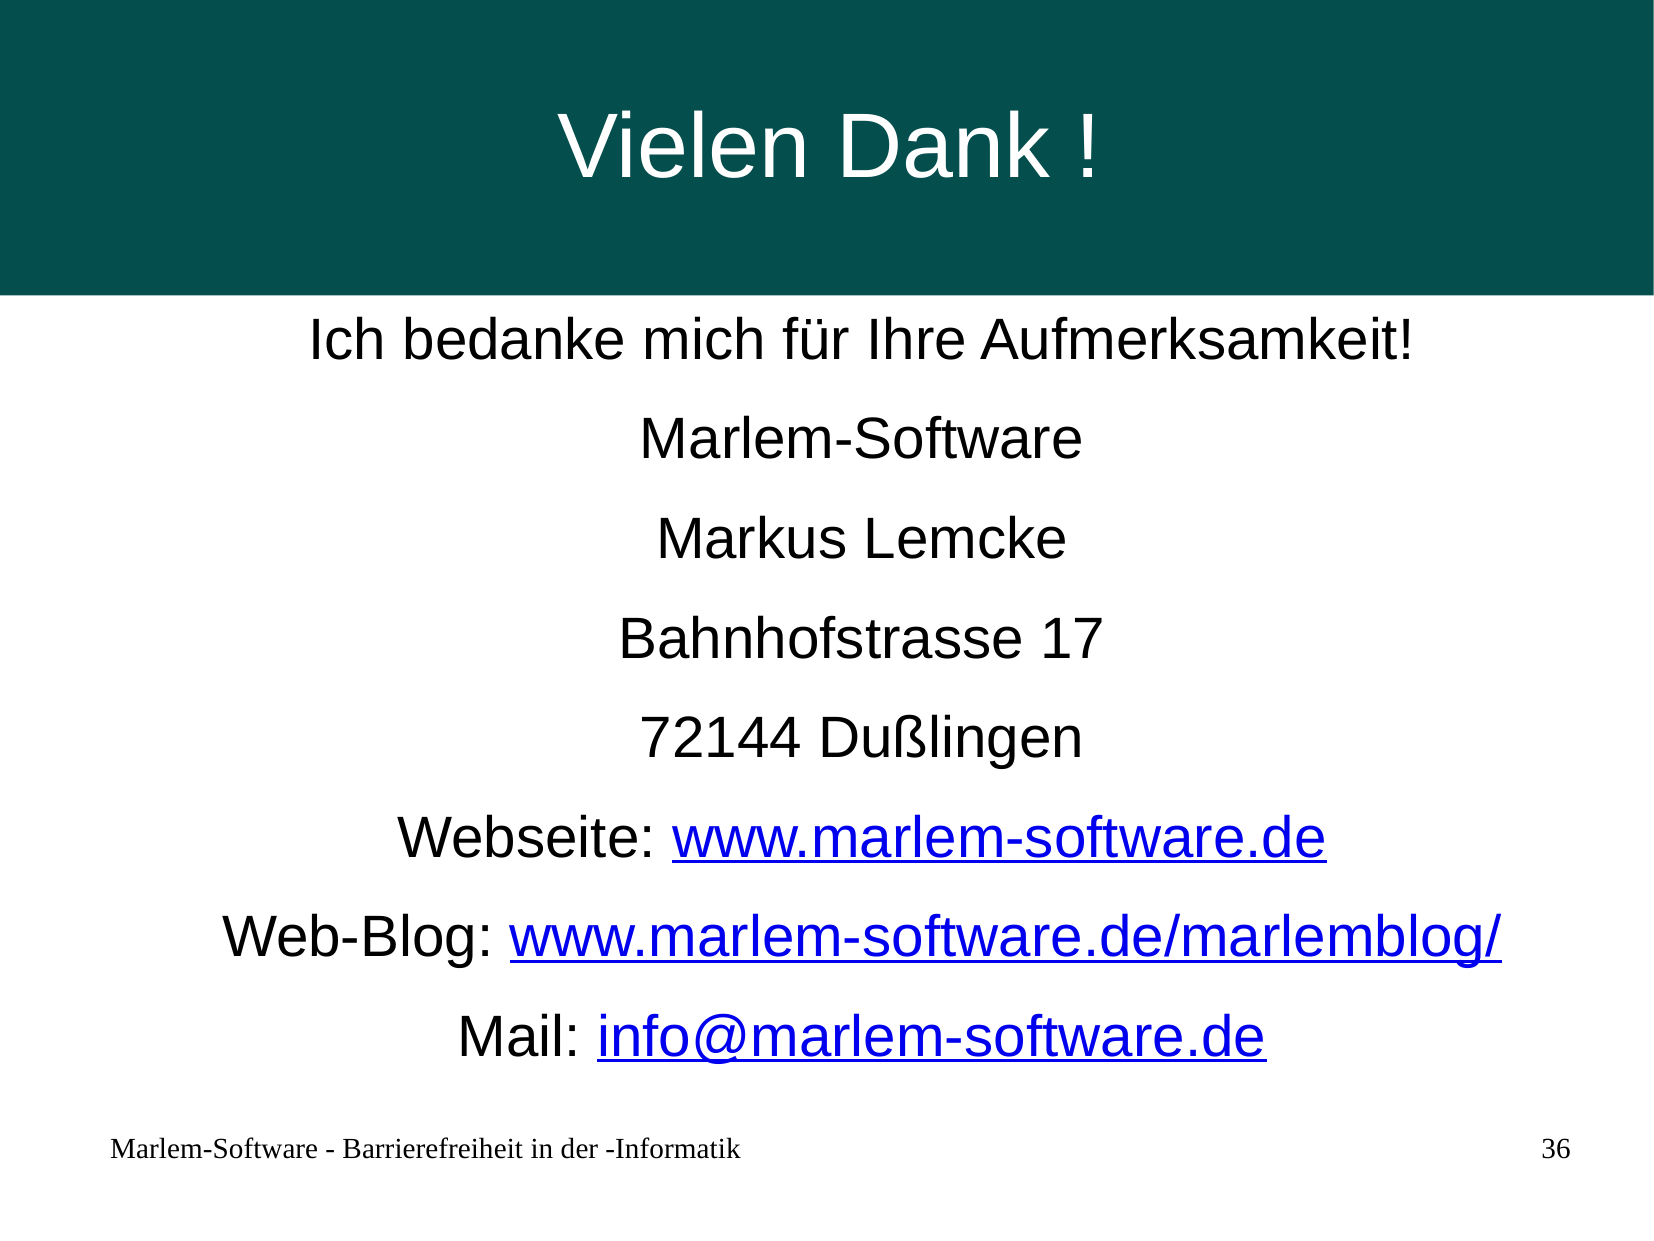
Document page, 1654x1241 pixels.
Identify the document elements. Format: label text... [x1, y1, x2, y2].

title Vielen Dank ! [0, 0, 1654, 296]
list Ich bedanke mich für Ihre Aufmerksamkeit! Marlem-Software Markus Lemcke Bahnhofstrasse 17 72144 Dußlingen Webseite: www.marlem-software.de Web-Blog: www.marlem-software.de/marlemblog/ Mail: info@marlem-software.de [0, 301, 1654, 1069]
